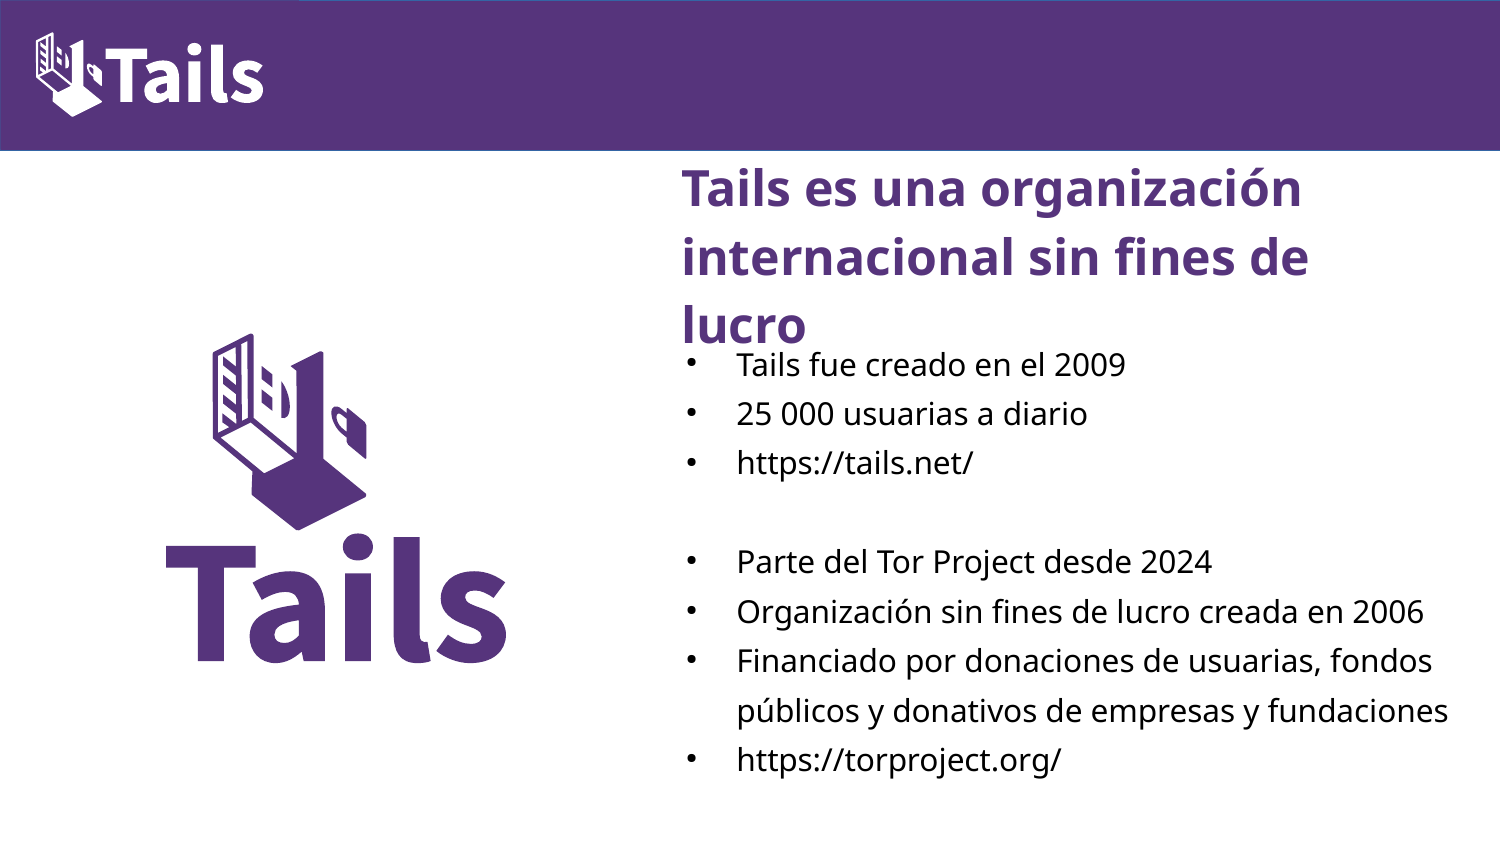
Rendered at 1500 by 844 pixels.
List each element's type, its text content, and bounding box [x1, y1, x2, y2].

title Tails es una organización internacional sin fines de lucro [681, 192, 1426, 319]
picture [139, 302, 533, 695]
list Tails fue creado en el 2009 25 000 usuarias a diario https://tails.net/ Parte del Tor Project desde 2024 Organización sin fines de lucro creada en 2006 Financiado por donaciones de usuarias, fondos públicos y donativos de empresas y fundaciones https://torproject.org/ [669, 335, 1463, 788]
